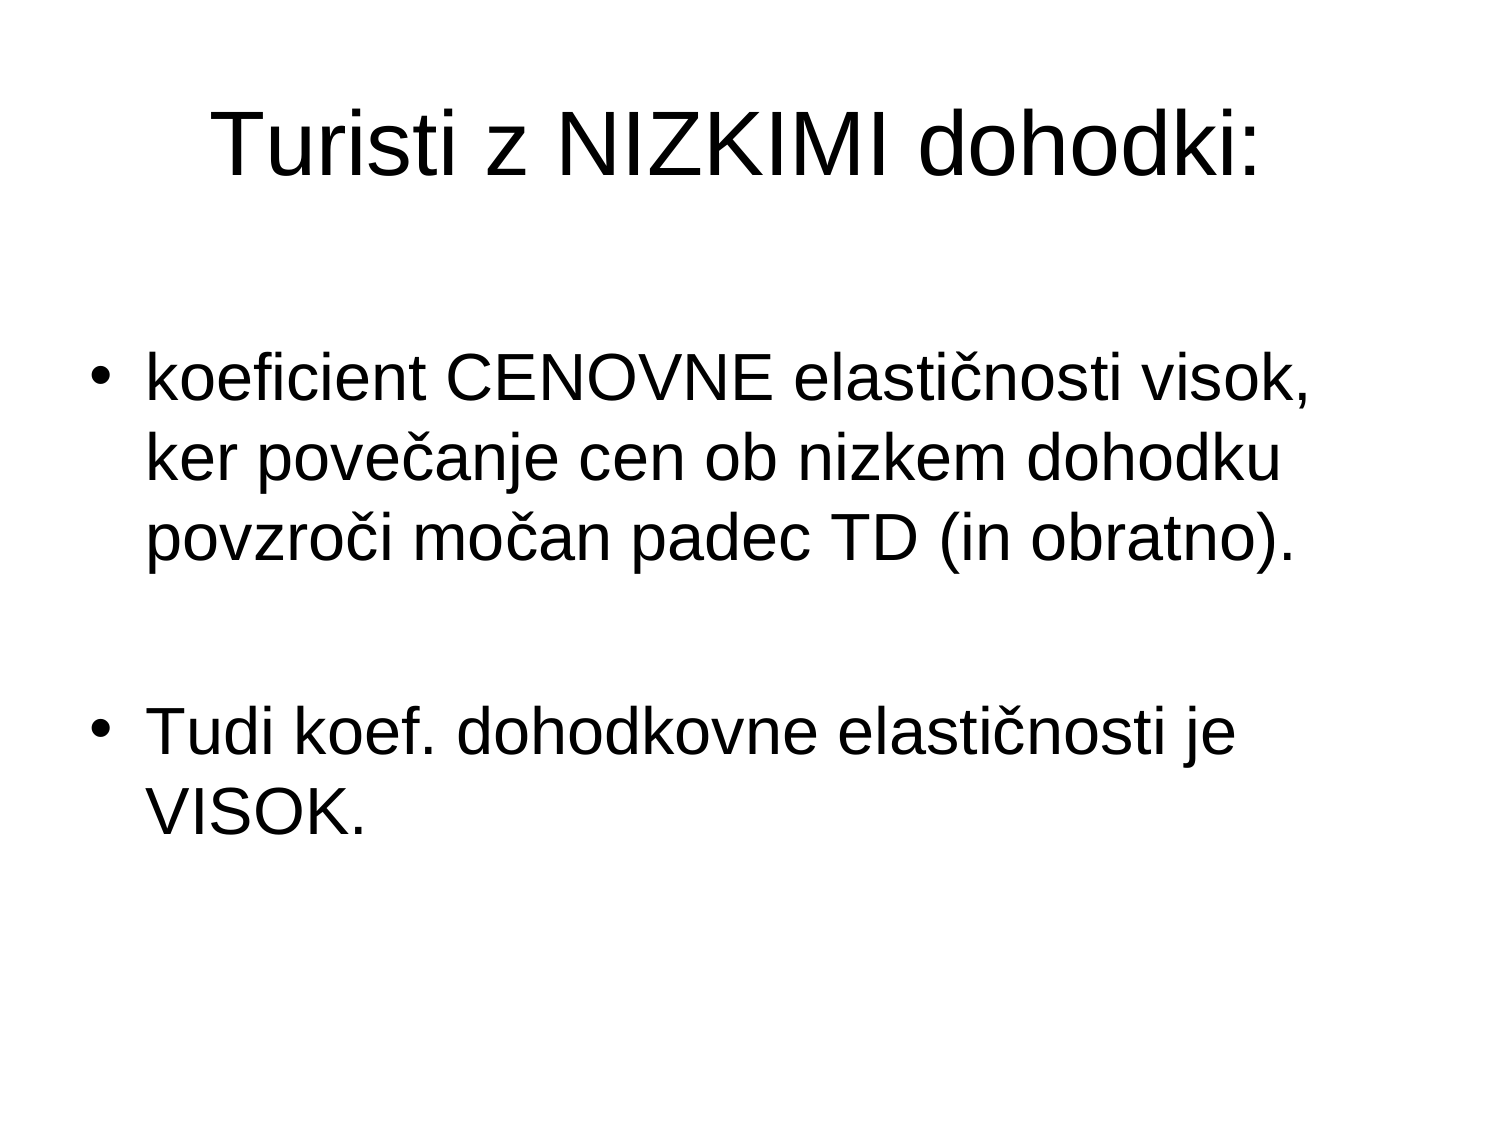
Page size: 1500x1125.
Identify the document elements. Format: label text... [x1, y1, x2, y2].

title Turisti z NIZKIMI dohodki: [75, 45, 1426, 233]
list koeficient CENOVNE elastičnosti visok, ker povečanje cen ob nizkem dohodku povzroči močan padec TD (in obratno). Tudi koef. dohodkovne elastičnosti je VISOK. [75, 326, 1426, 1006]
